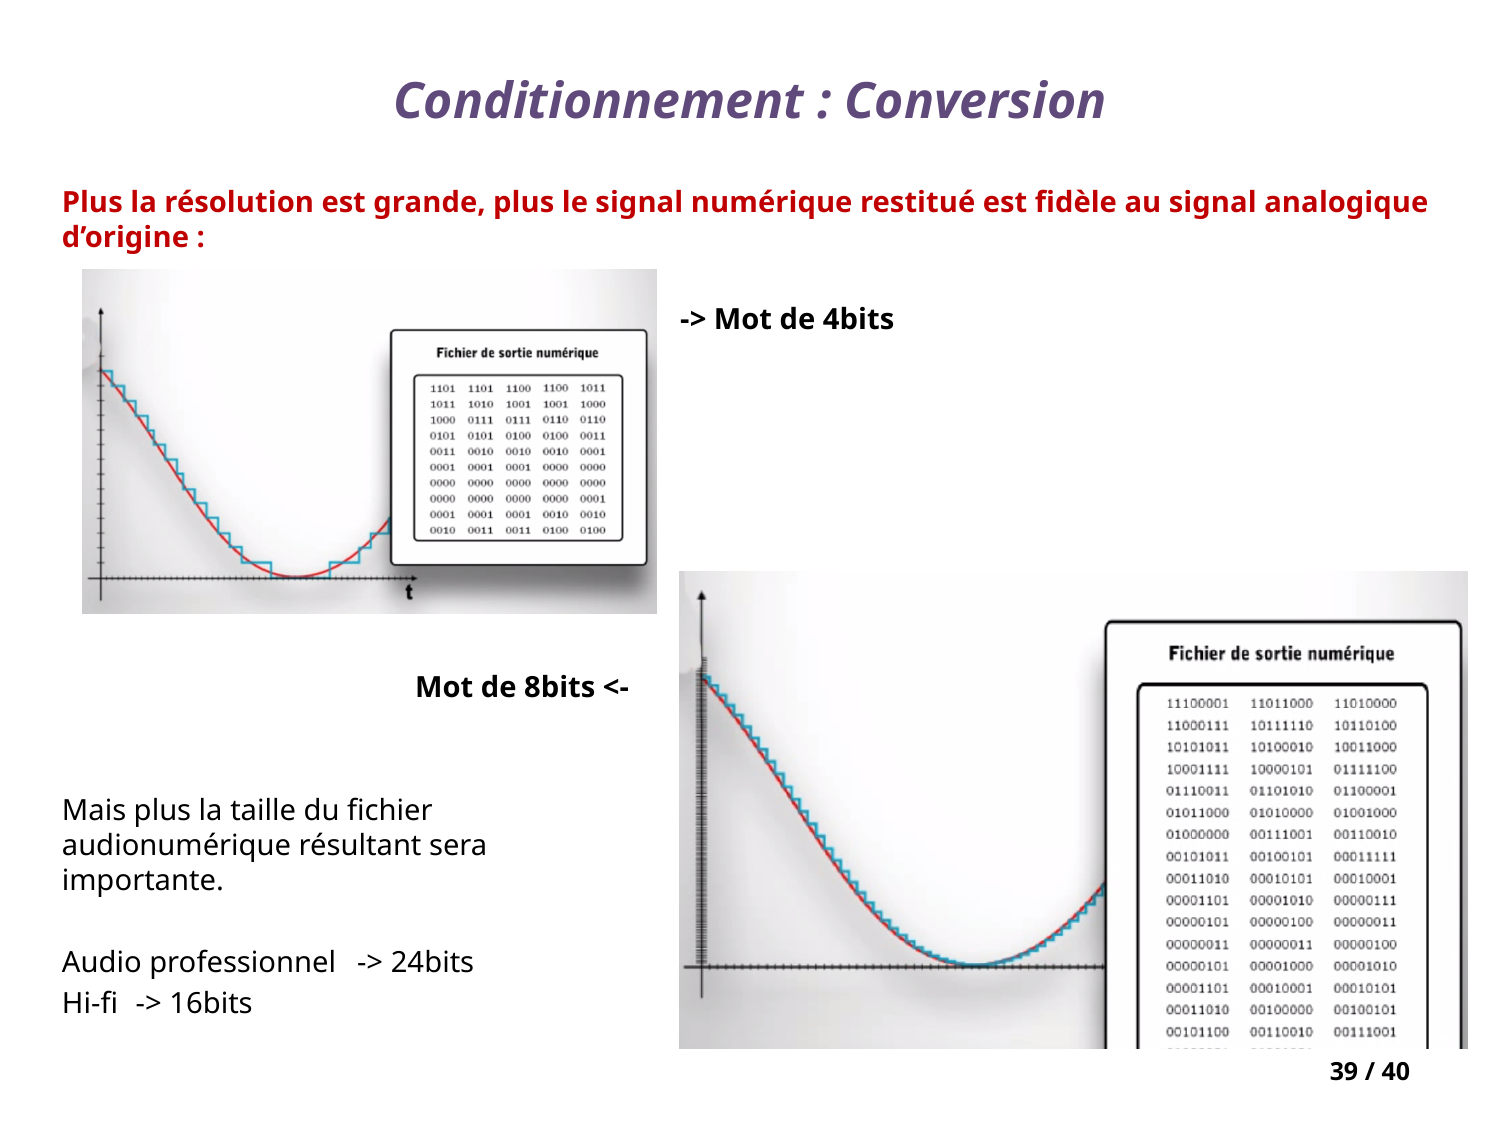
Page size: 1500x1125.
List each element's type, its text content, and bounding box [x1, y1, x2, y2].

title Conditionnement : Conversion [75, 45, 1425, 153]
picture [82, 269, 657, 614]
picture [679, 571, 1468, 1049]
list Plus la résolution est grande, plus le signal numérique restitué est fidèle au signal analogique d’origine : -> Mot de 4bits Mot de 8bits <- Mais plus la taille du fichier audionumérique résultant sera importante. Audio professionnel -> 24bits Hi-fi -> 16bits [46, 175, 1454, 1079]
slide_number <numéro> / 40 [1074, 1049, 1425, 1103]
